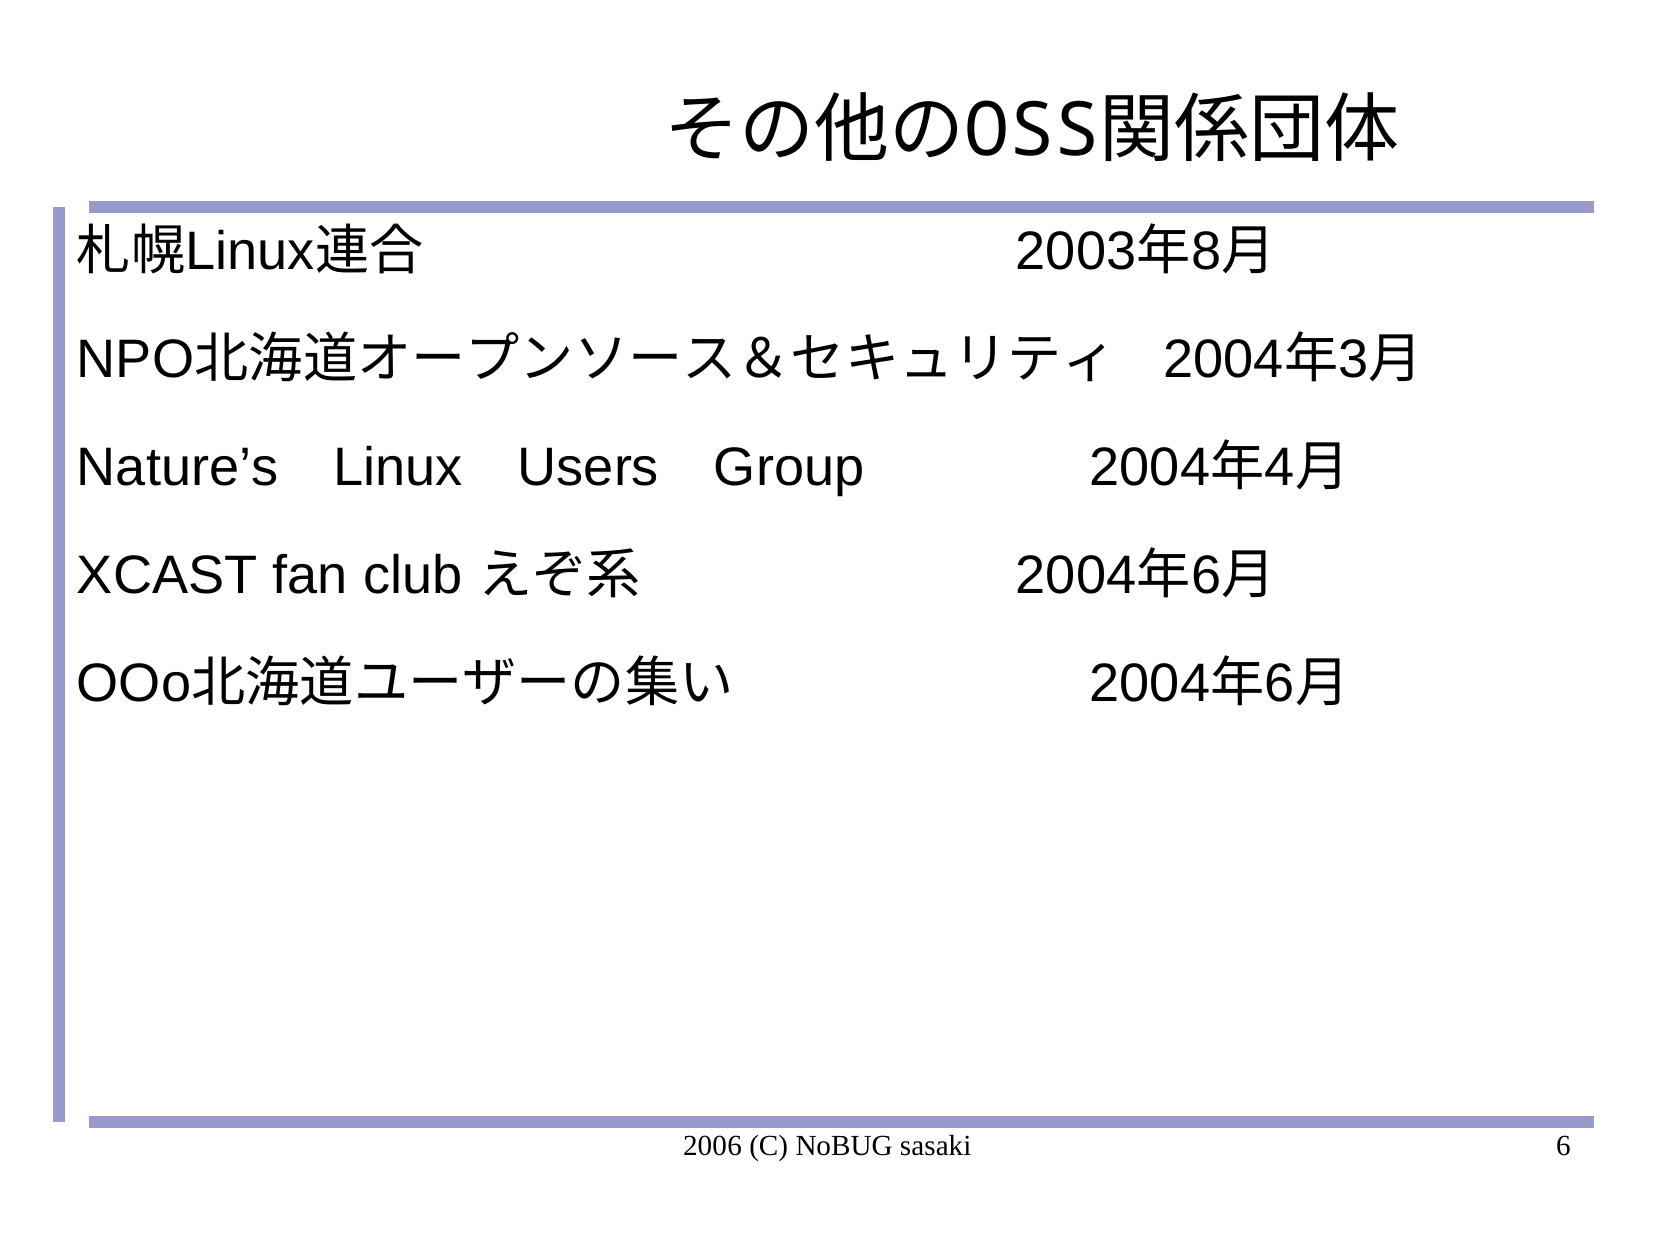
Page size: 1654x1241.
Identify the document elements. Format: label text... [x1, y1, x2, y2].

title その他のOSS関係団体 [501, 59, 1563, 187]
list 札幌Linux連合 2003年8月 NPO北海道オープンソース＆セキュリティ 2004年3月 Nature’s Linux Users Group 2004年4月 XCAST fan club えぞ系 2004年6月 OOo北海道ユーザーの集い 2004年6月 [65, 206, 1548, 1026]
